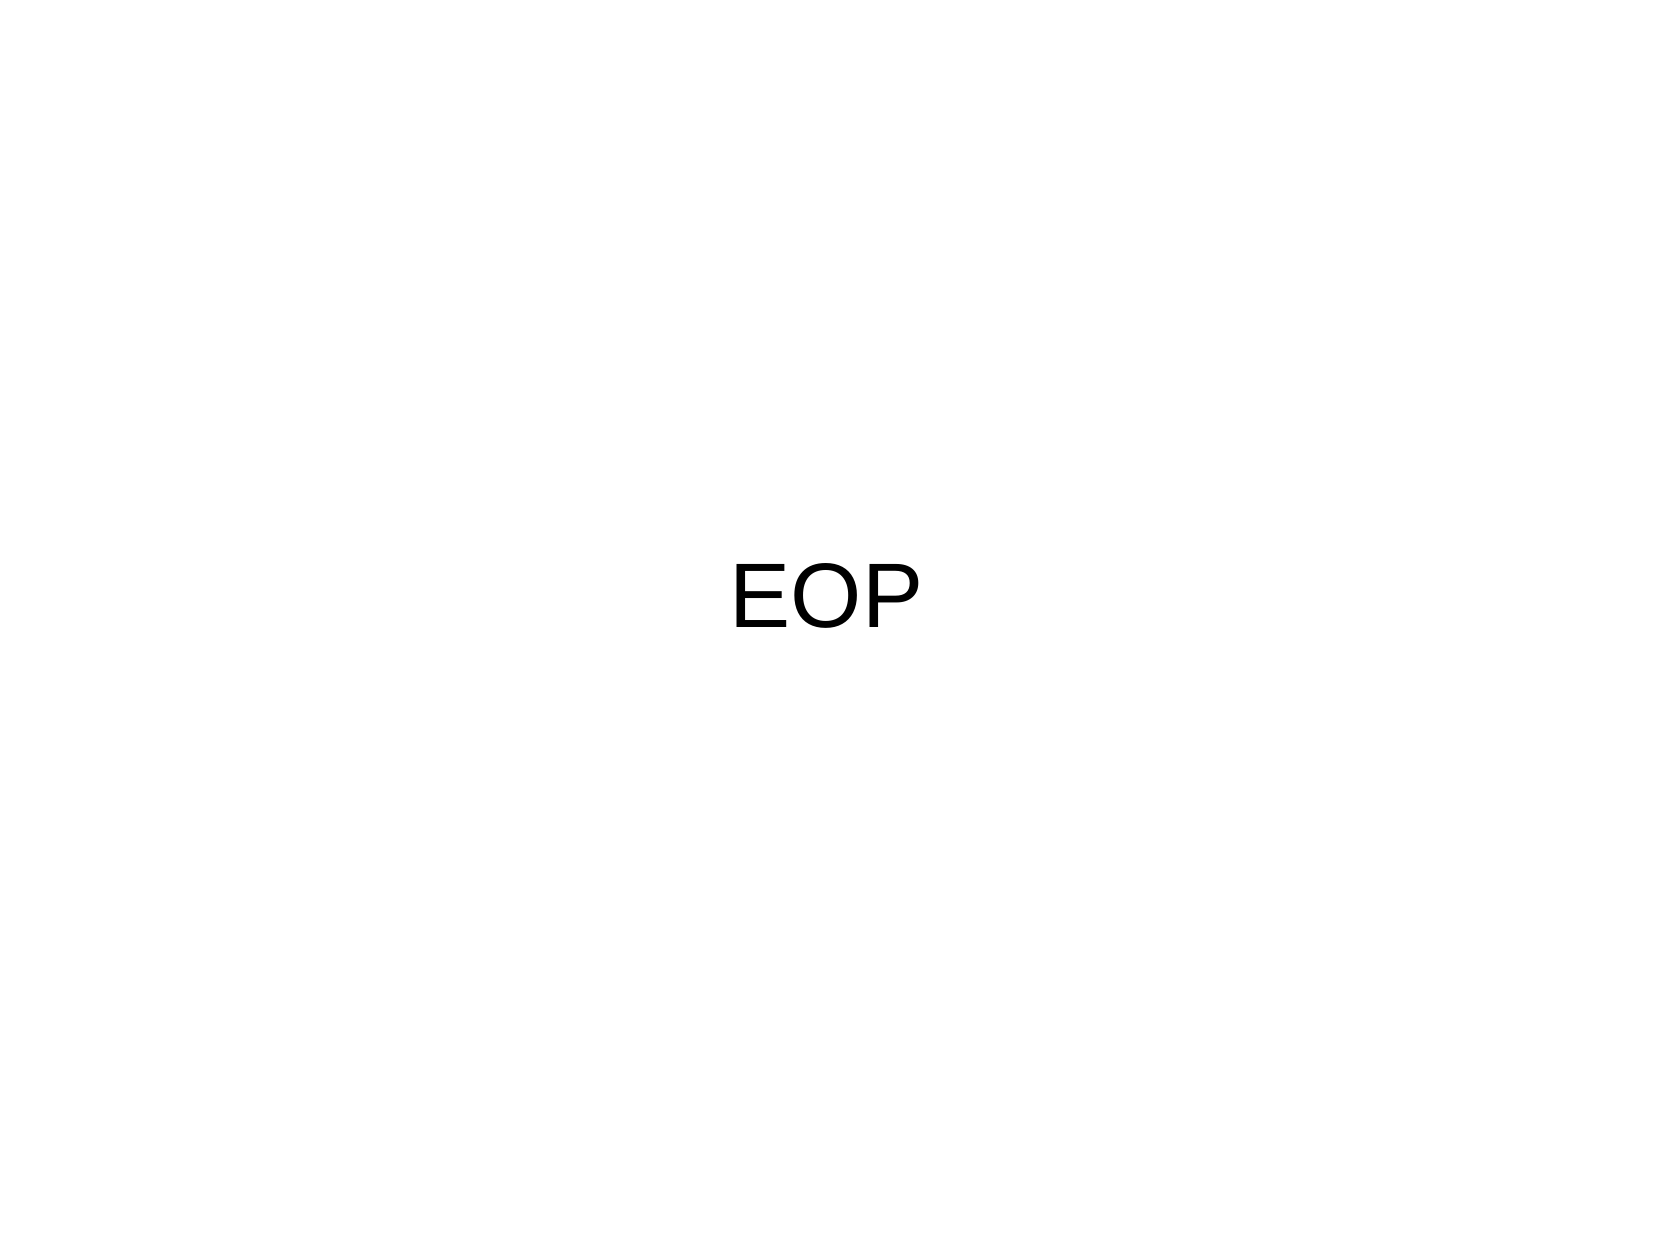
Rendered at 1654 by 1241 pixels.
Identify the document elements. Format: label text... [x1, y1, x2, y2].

title EOP [82, 492, 1571, 700]
